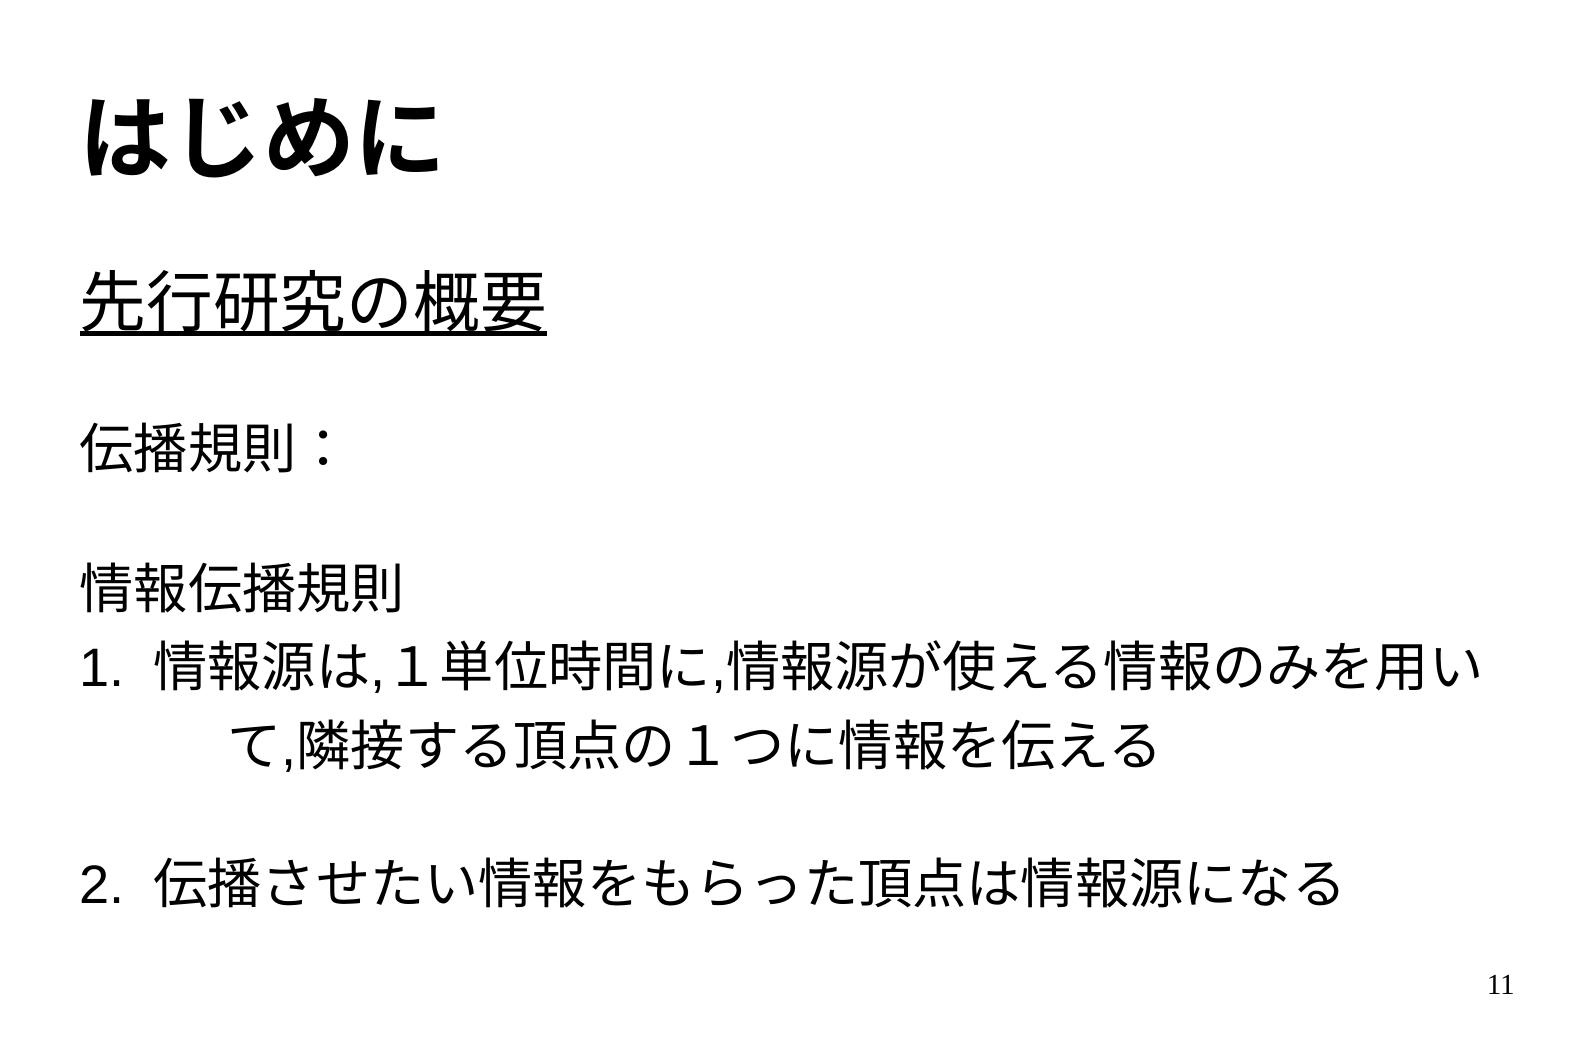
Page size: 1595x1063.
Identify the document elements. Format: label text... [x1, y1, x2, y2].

subtitle 先行研究の概要 伝播規則： 情報伝播規則 1. 情報源は,１単位時間に,情報源が使える情報のみを用い て,隣接する頂点の１つに情報を伝える 2. 伝播させたい情報をもらった頂点は情報源になる [79, 248, 1515, 936]
title はじめに [79, 49, 1515, 213]
